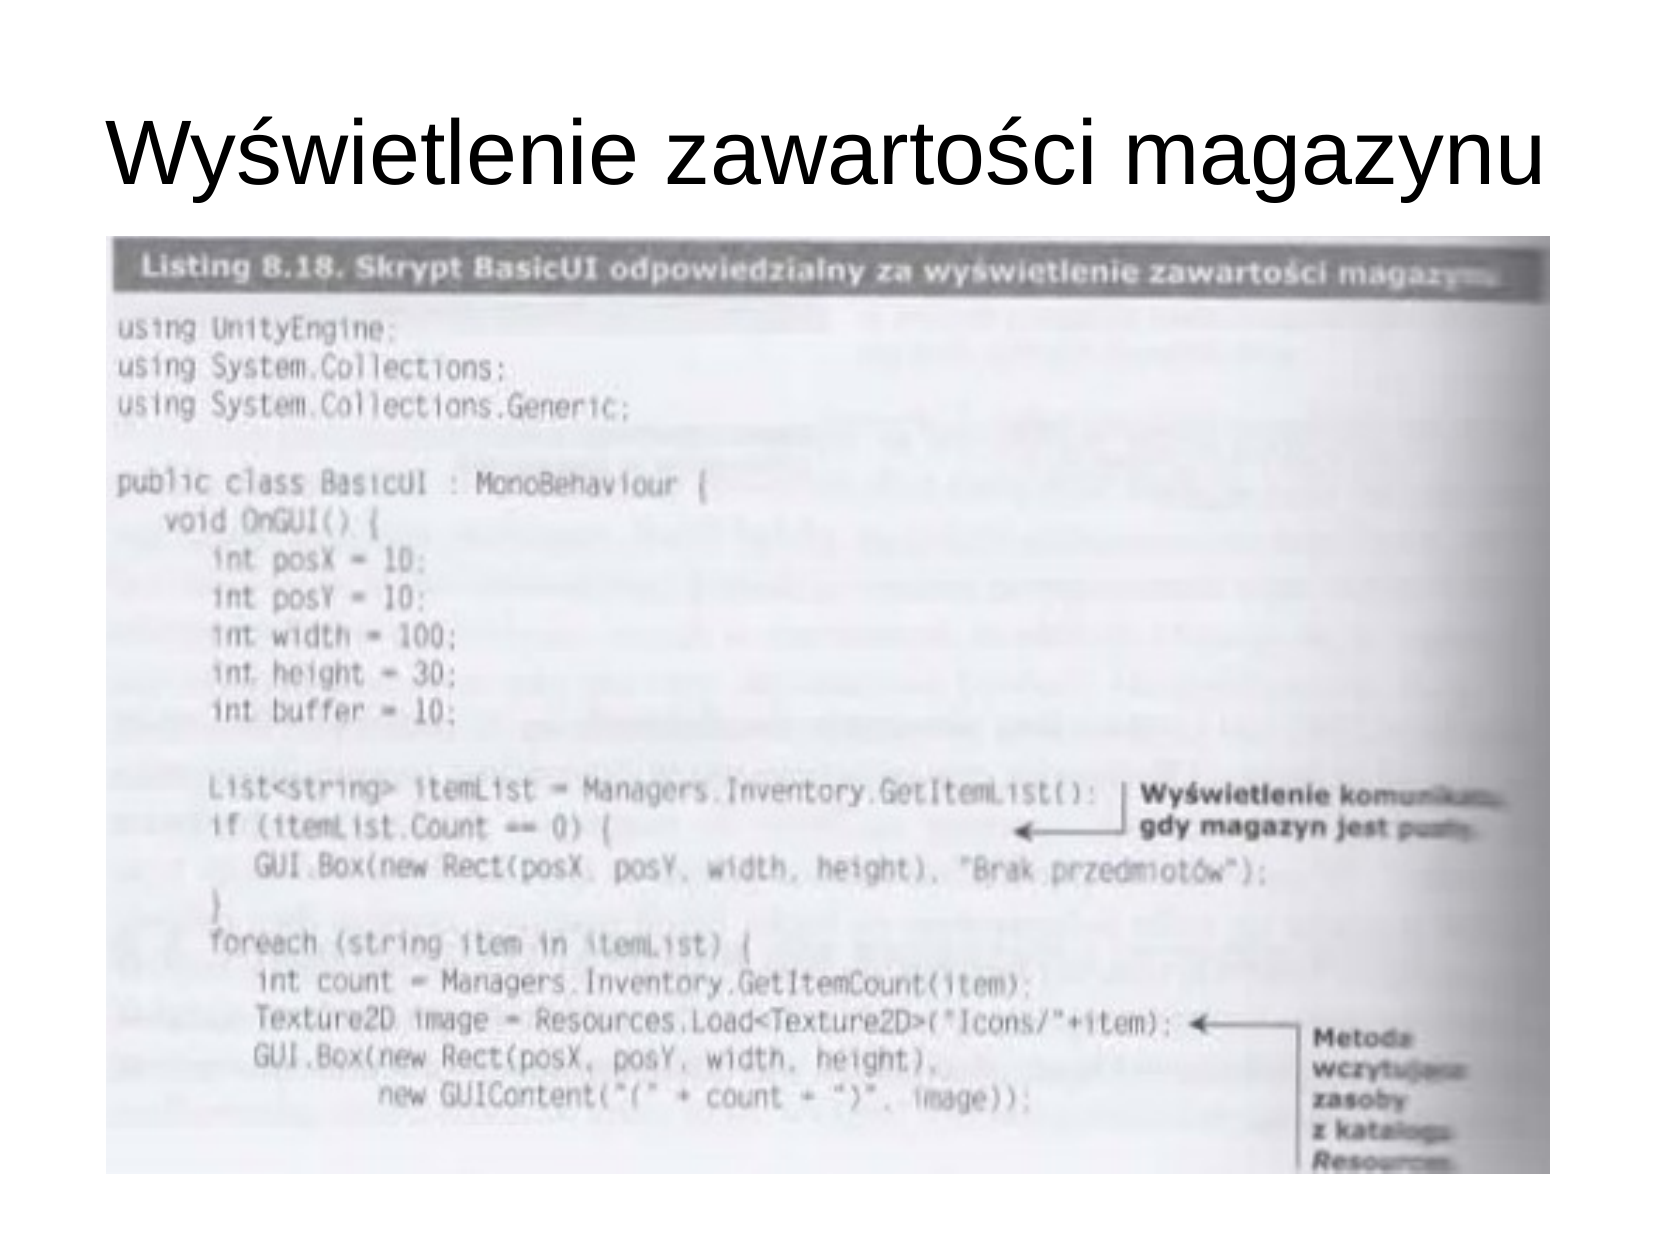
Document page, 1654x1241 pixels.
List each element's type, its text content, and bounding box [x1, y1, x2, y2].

title Wyświetlenie zawartości magazynu [82, 49, 1571, 257]
picture [106, 236, 1550, 1174]
